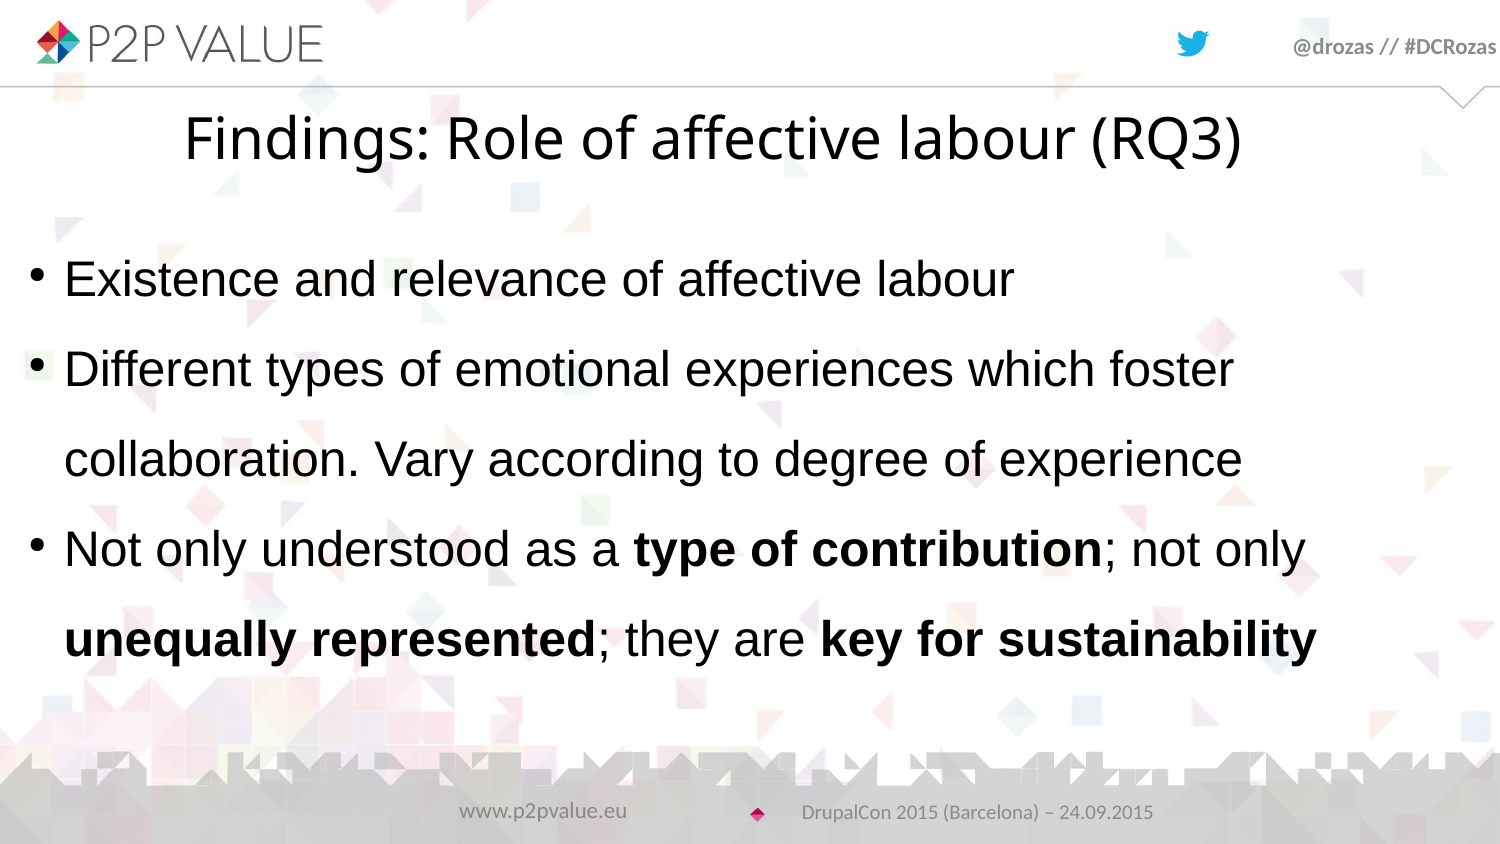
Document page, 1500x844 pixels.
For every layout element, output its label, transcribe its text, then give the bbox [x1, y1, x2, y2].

picture [0, 0, 1500, 844]
subtitle Existence and relevance of affective labour Different types of emotional experiences which foster collaboration. Vary according to degree of experience Not only understood as a type of contribution; not only unequally represented; they are key for sustainability [15, 210, 1496, 766]
text_box @drozas // #DCRozas [1170, 15, 1500, 76]
title Findings: Role of affective labour (RQ3) [60, 92, 1366, 181]
text_box DrupalCon 2015 (Barcelona) – 24.09.2015 [788, 788, 1481, 834]
text_box www.p2pvalue.eu [453, 789, 672, 829]
